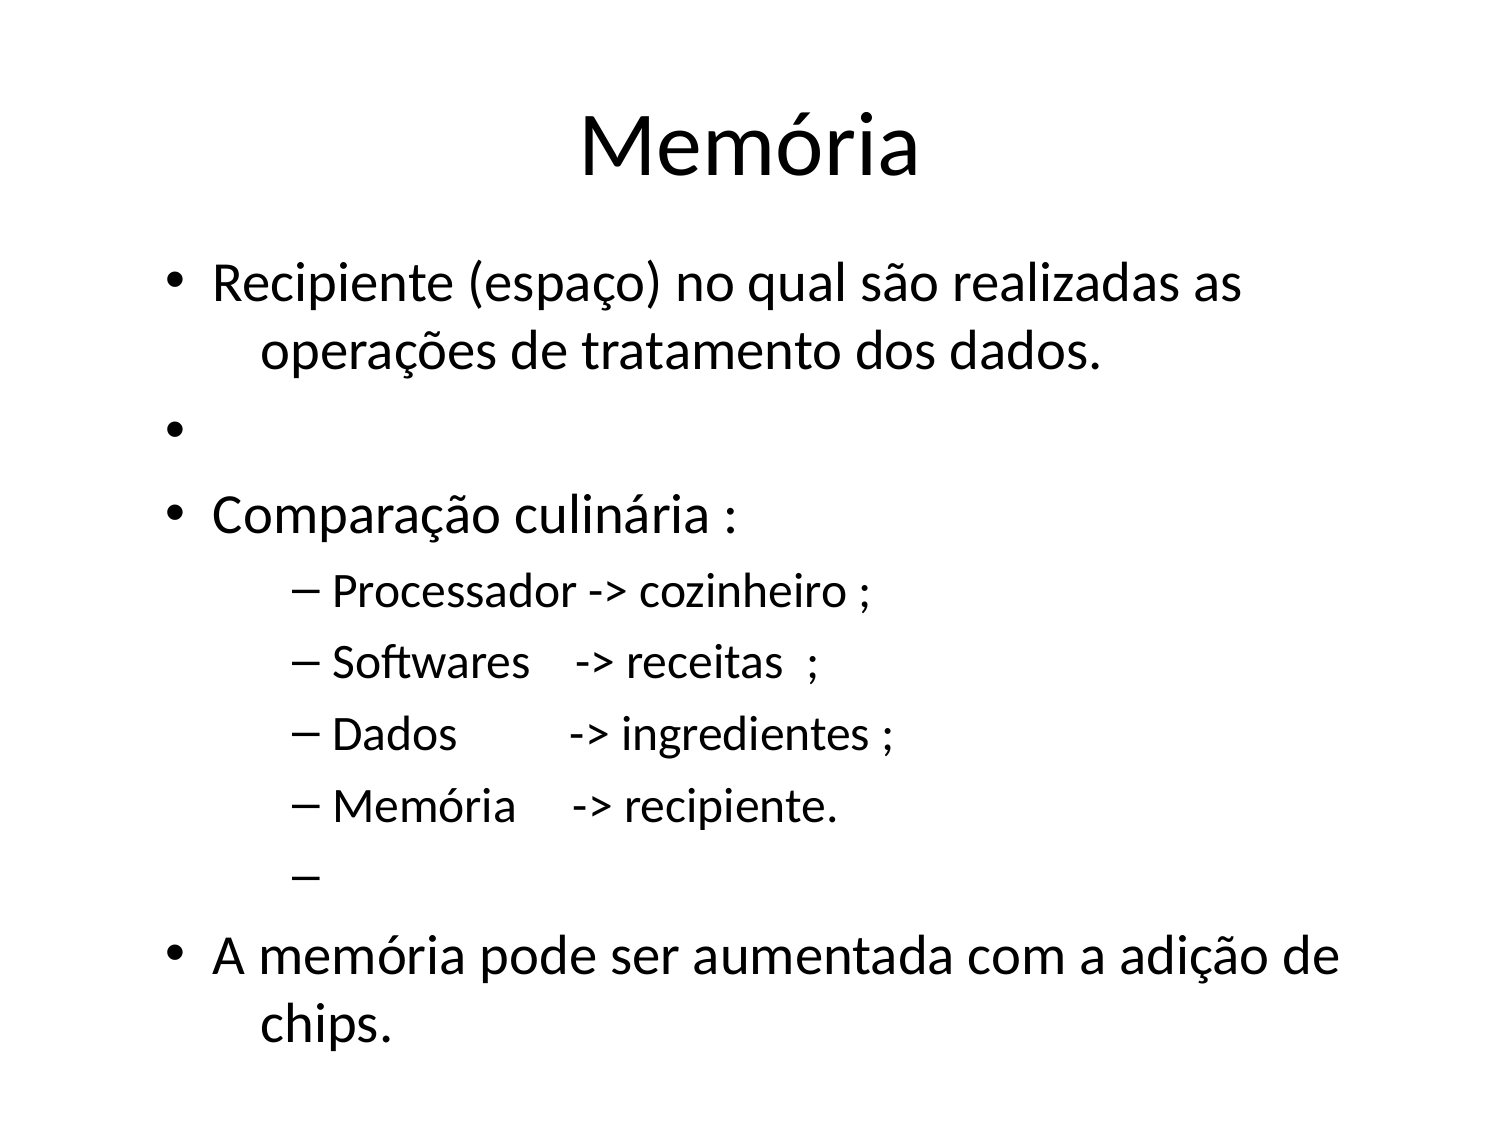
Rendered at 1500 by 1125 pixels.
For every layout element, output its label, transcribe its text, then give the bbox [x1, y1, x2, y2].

list Recipiente (espaço) no qual são realizadas as operações de tratamento dos dados. Comparação culinária : Processador -> cozinheiro ; Softwares -> receitas ; Dados -> ingredientes ; Memória -> recipiente. A memória pode ser aumentada com a adição de chips. [150, 237, 1426, 1071]
title Memória [75, 45, 1426, 233]
